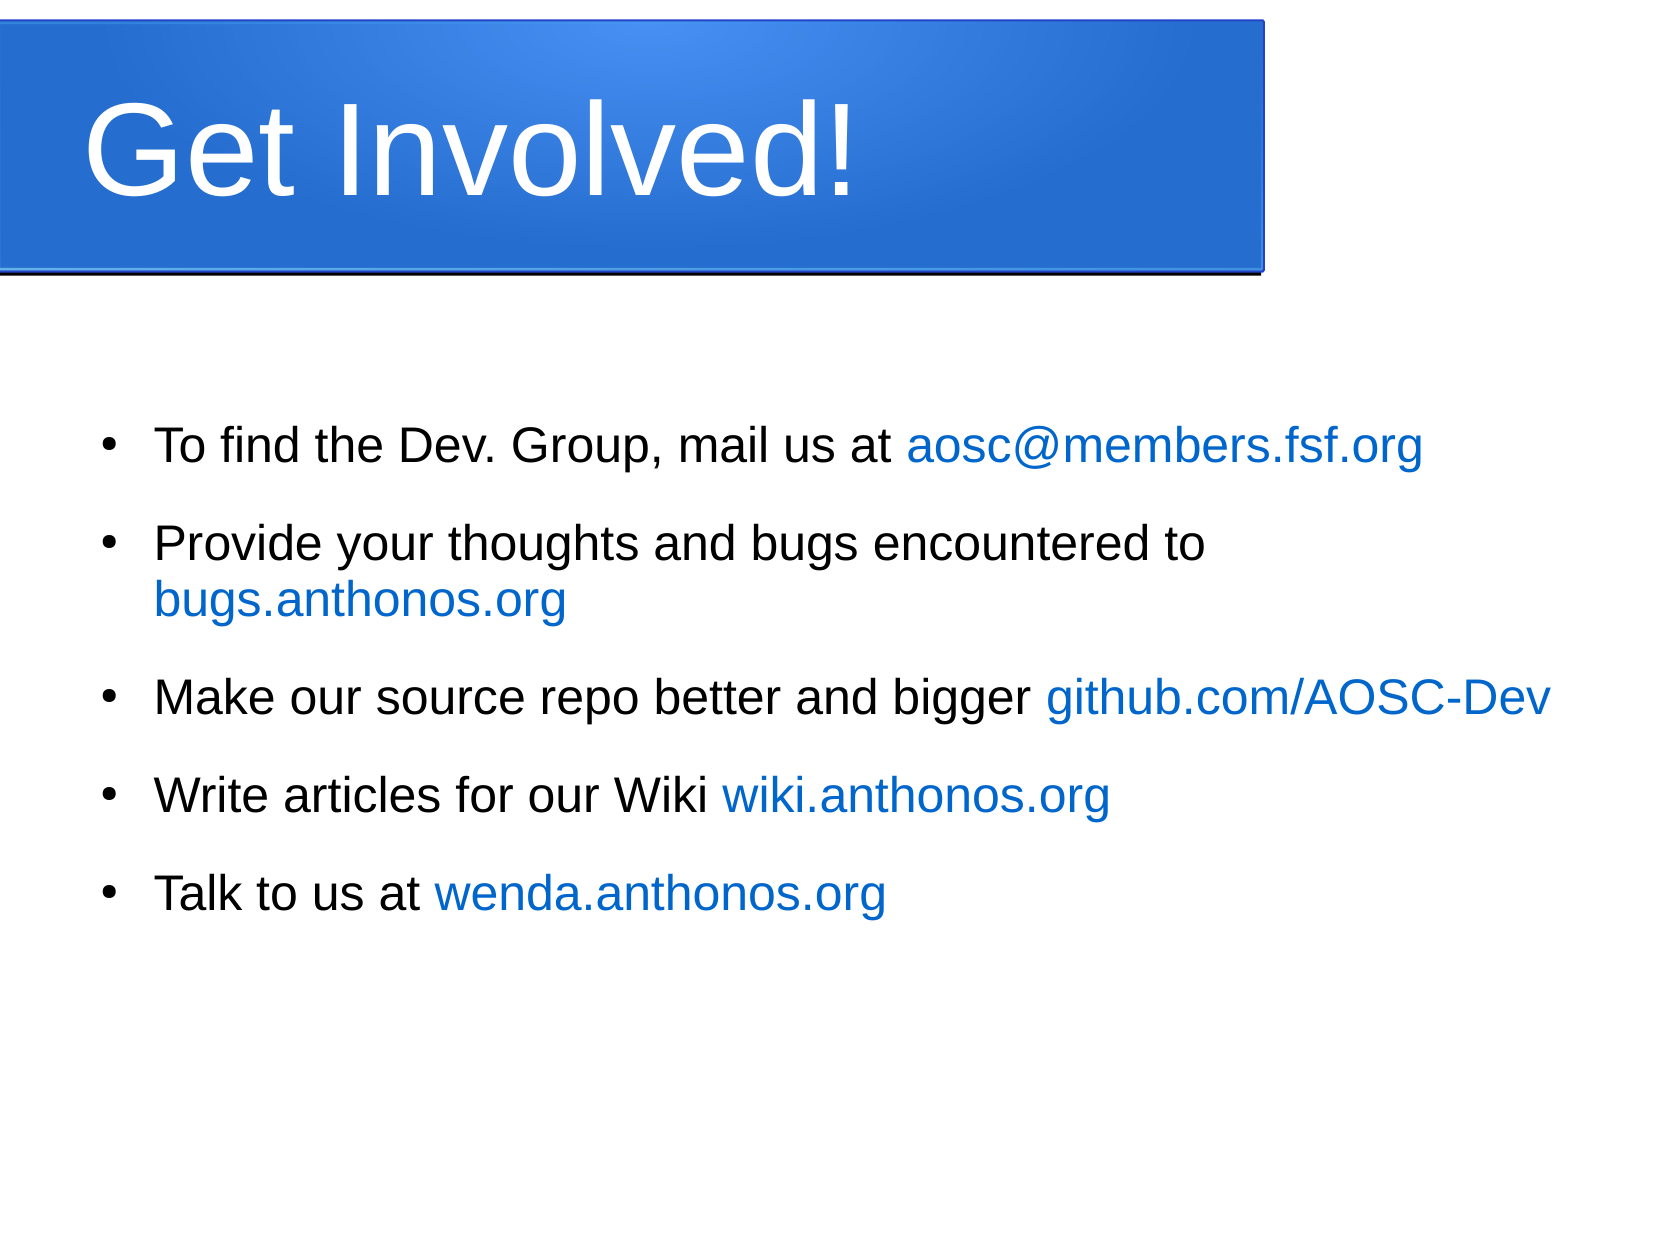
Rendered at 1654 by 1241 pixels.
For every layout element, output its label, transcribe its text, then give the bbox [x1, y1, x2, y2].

list To find the Dev. Group, mail us at aosc@members.fsf.org Provide your thoughts and bugs encountered to bugs.anthonos.org Make our source repo better and bigger github.com/AOSC-Dev Write articles for our Wiki wiki.anthonos.org Talk to us at wenda.anthonos.org [82, 417, 1571, 1137]
title Get Involved! [82, 47, 1235, 252]
